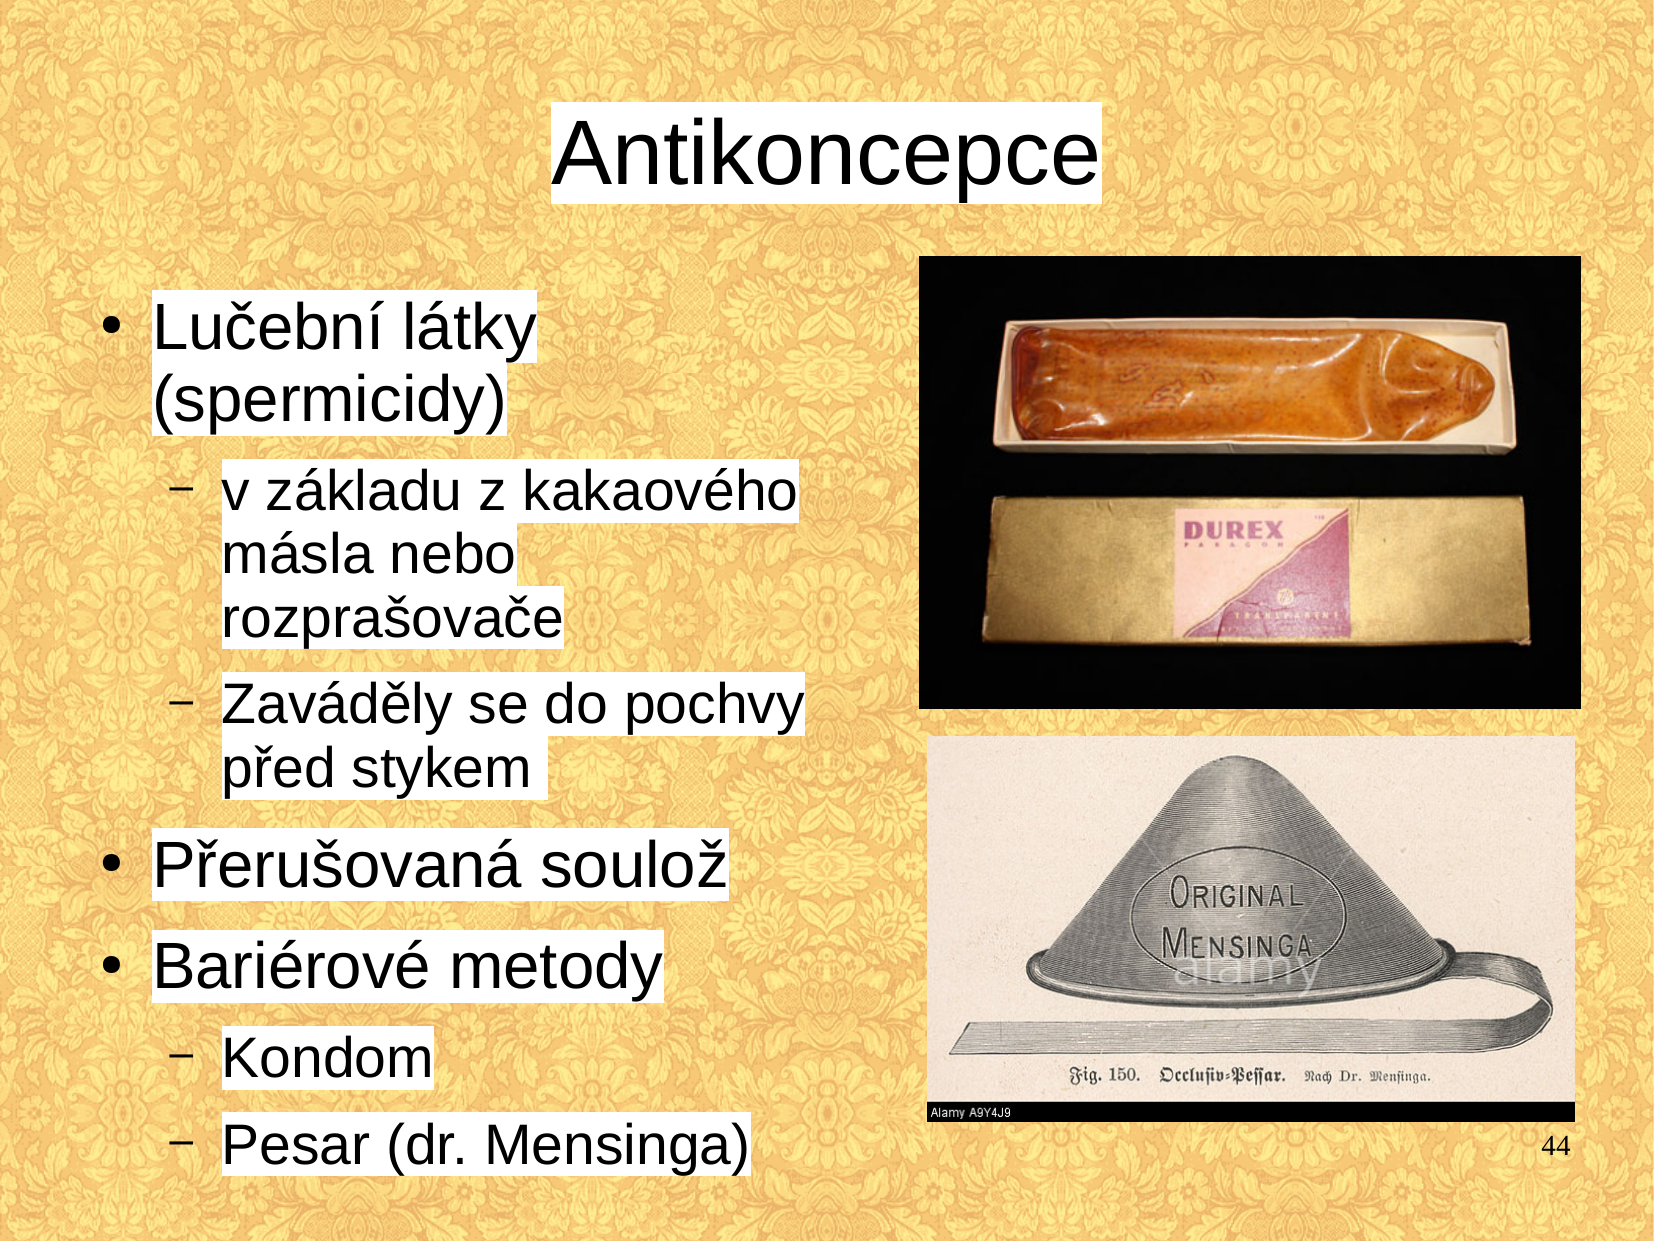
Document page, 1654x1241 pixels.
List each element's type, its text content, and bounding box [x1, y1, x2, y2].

picture [0, 0, 1654, 1241]
title Antikoncepce [82, 49, 1571, 257]
list Lučební látky (spermicidy) v základu z kakaového másla nebo rozprašovače Zaváděly se do pochvy před stykem Přerušovaná soulož Bariérové metody Kondom Pesar (dr. Mensinga) [82, 290, 875, 1182]
